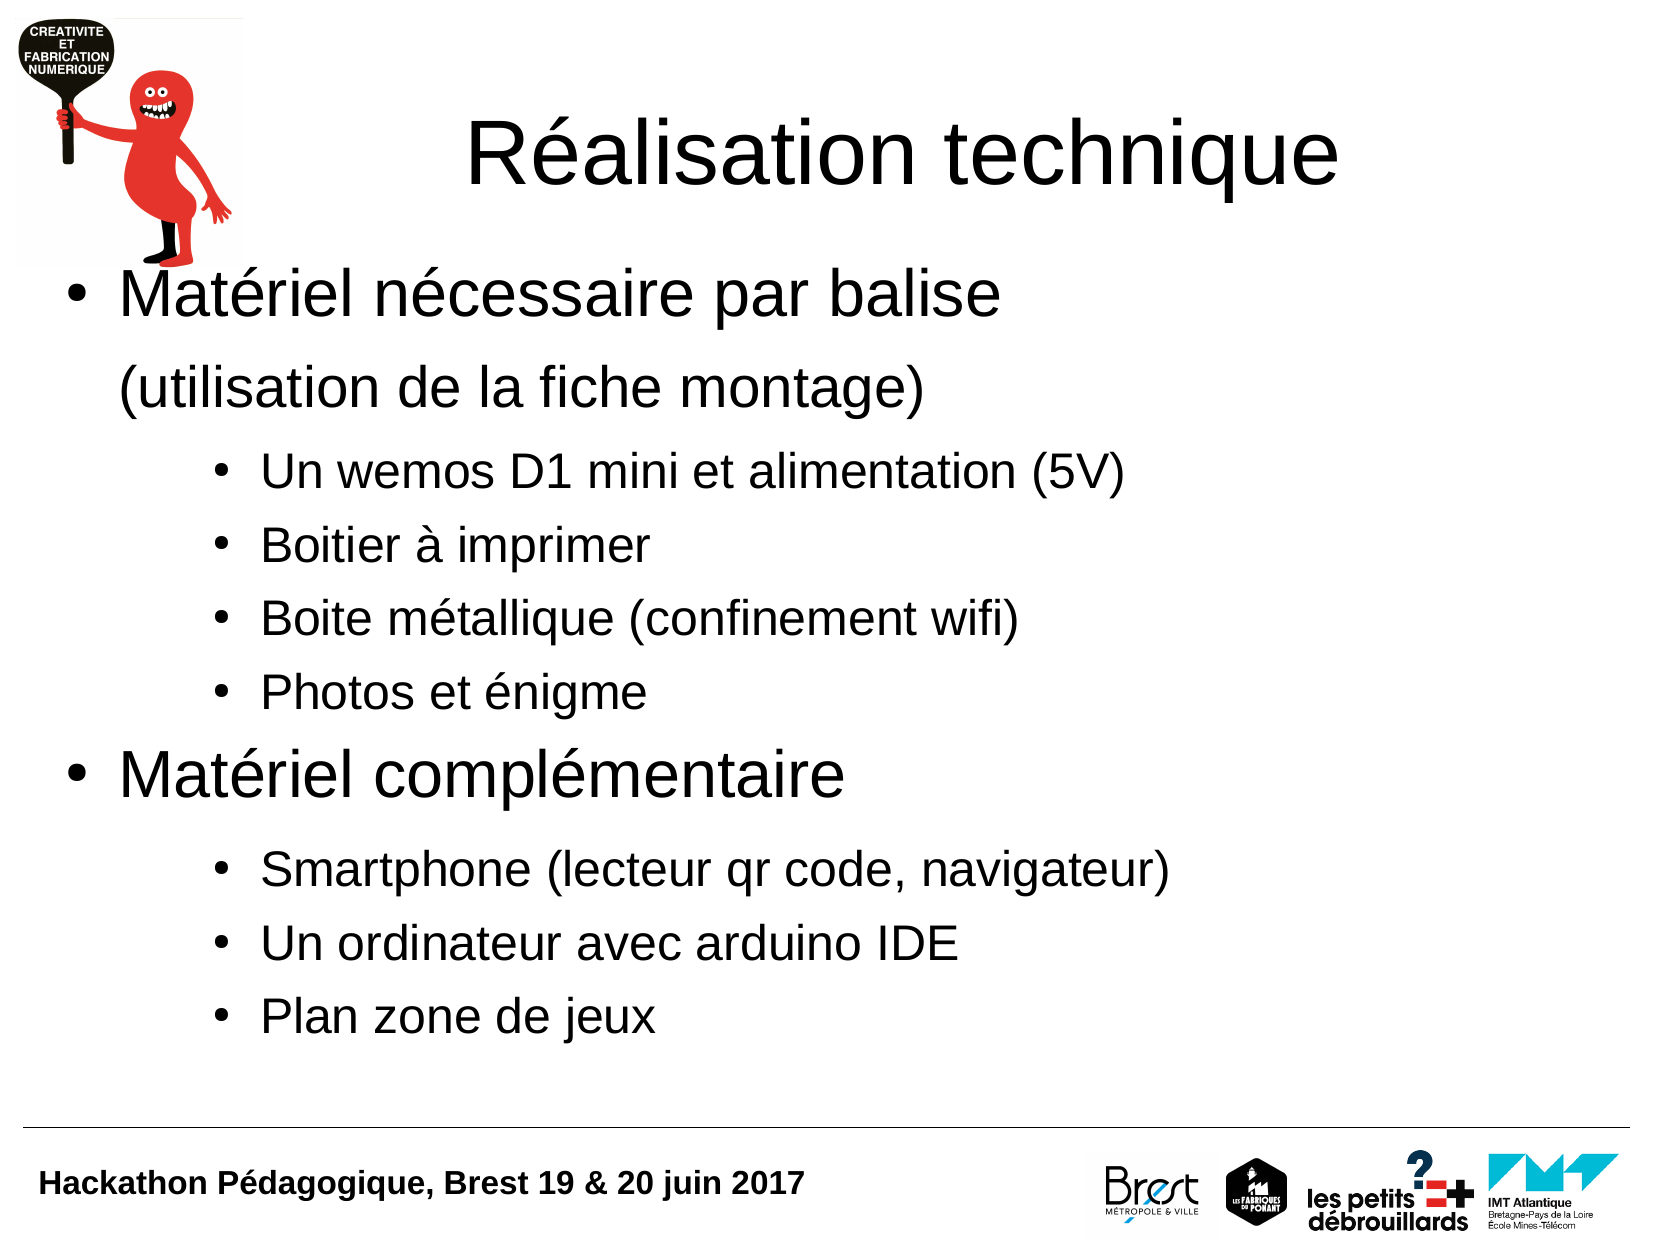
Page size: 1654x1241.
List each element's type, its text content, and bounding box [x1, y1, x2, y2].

title Réalisation technique [236, 49, 1571, 257]
picture [1308, 1150, 1474, 1231]
text_box Hackathon Pédagogique, Brest 19 & 20 juin 2017 [23, 1157, 945, 1211]
picture [1086, 1151, 1218, 1240]
picture [1488, 1153, 1619, 1229]
picture [15, 18, 243, 269]
list Matériel nécessaire par balise (utilisation de la fiche montage) Un wemos D1 mini et alimentation (5V) Boitier à imprimer Boite métallique (confinement wifi) Photos et énigme Matériel complémentaire Smartphone (lecteur qr code, navigateur) Un ordinateur avec arduino IDE Plan zone de jeux [47, 256, 1536, 1075]
picture [1226, 1158, 1287, 1226]
